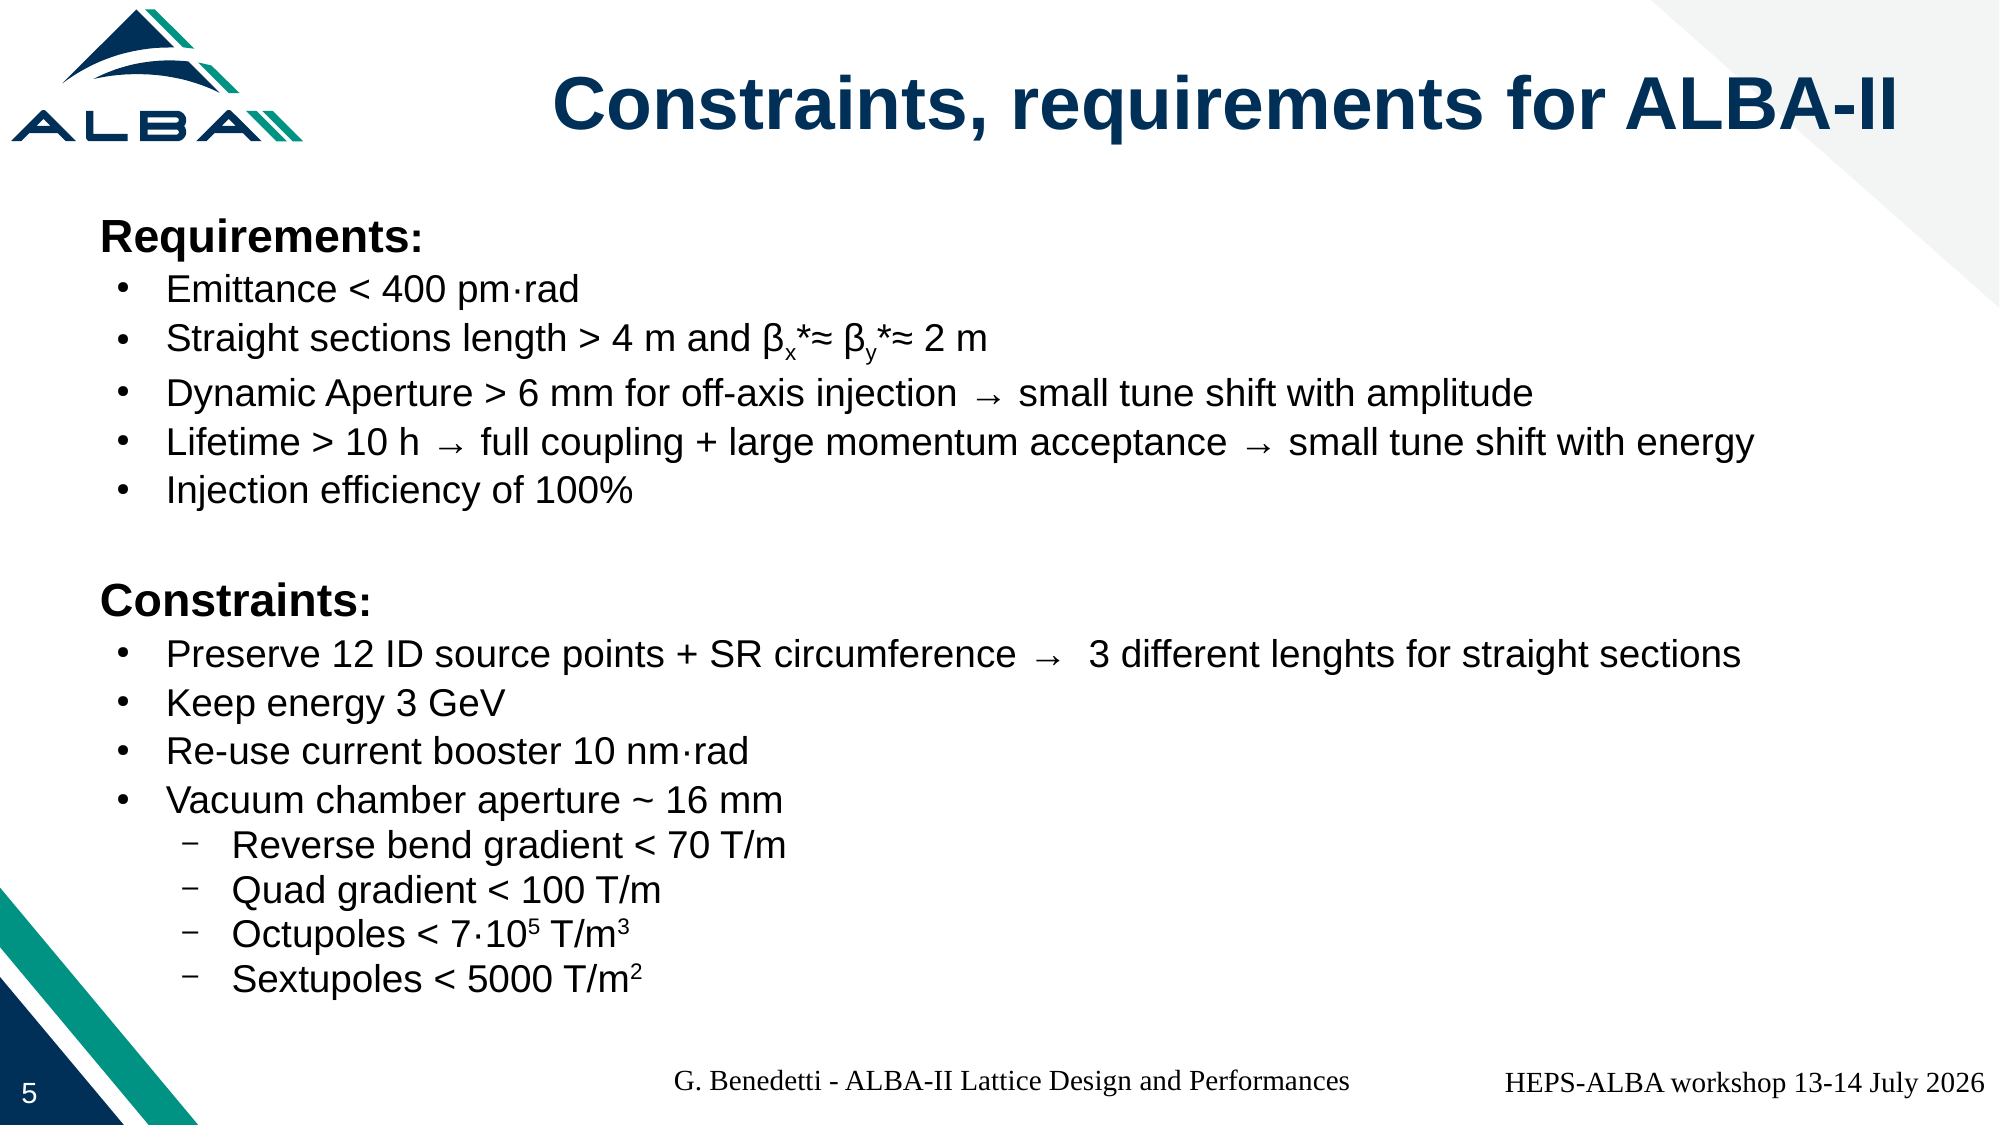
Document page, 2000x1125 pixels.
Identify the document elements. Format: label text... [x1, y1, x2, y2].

title Constraints, requirements for ALBA-II [99, 44, 1900, 164]
list Requirements: Emittance < 400 pm·rad Straight sections length > 4 m and βx*≈ βy*≈ 2 m Dynamic Aperture > 6 mm for off-axis injection → small tune shift with amplitude Lifetime > 10 h → full coupling + large momentum acceptance → small tune shift with energy Injection efficiency of 100% Constraints: Preserve 12 ID source points + SR circumference → 3 different lenghts for straight sections Keep energy 3 GeV Re-use current booster 10 nm·rad Vacuum chamber aperture ~ 16 mm Reverse bend gradient < 70 T/m Quad gradient < 100 T/m Octupoles < 7·105 T/m3 Sextupoles < 5000 T/m2 [99, 210, 1900, 1006]
